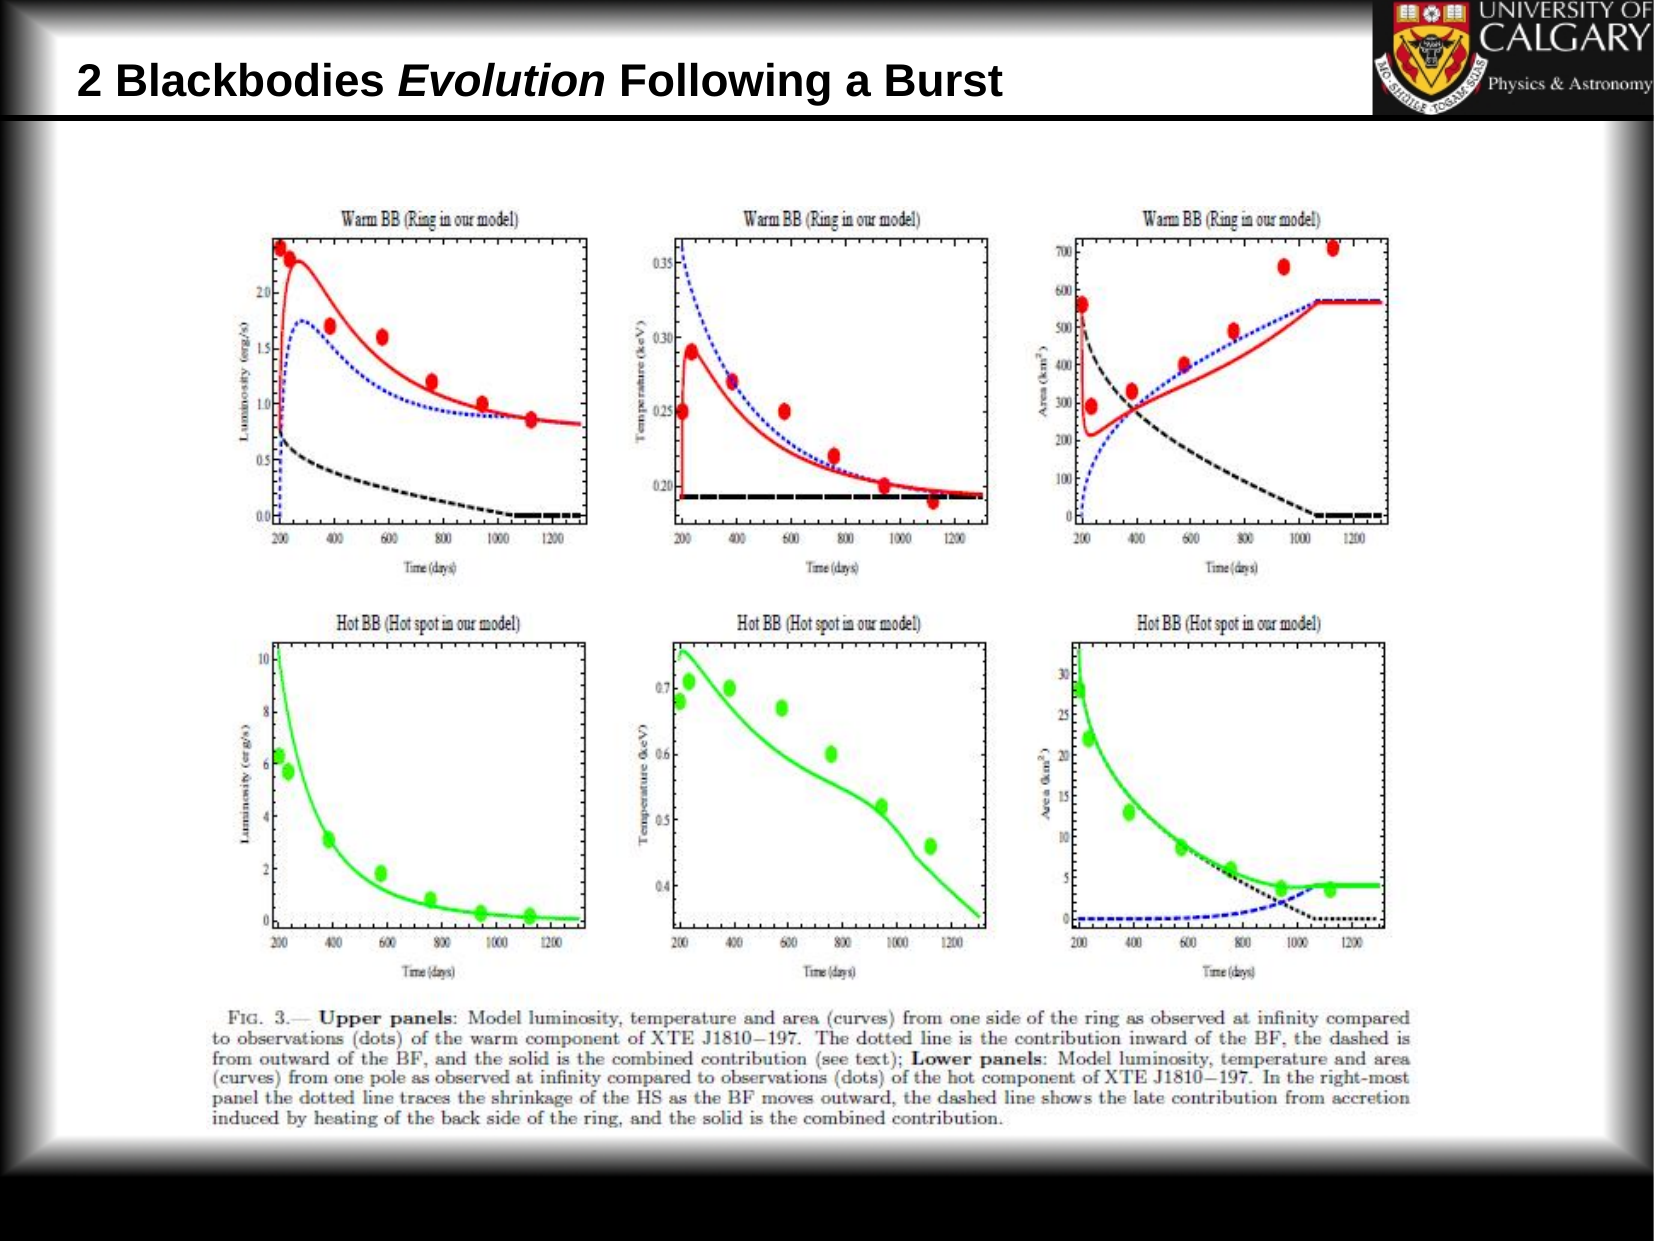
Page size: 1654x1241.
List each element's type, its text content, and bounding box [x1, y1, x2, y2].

text_box 2 Blackbodies Evolution Following a Burst [59, 45, 1022, 118]
picture [0, 0, 1654, 115]
picture [0, 121, 1654, 1241]
